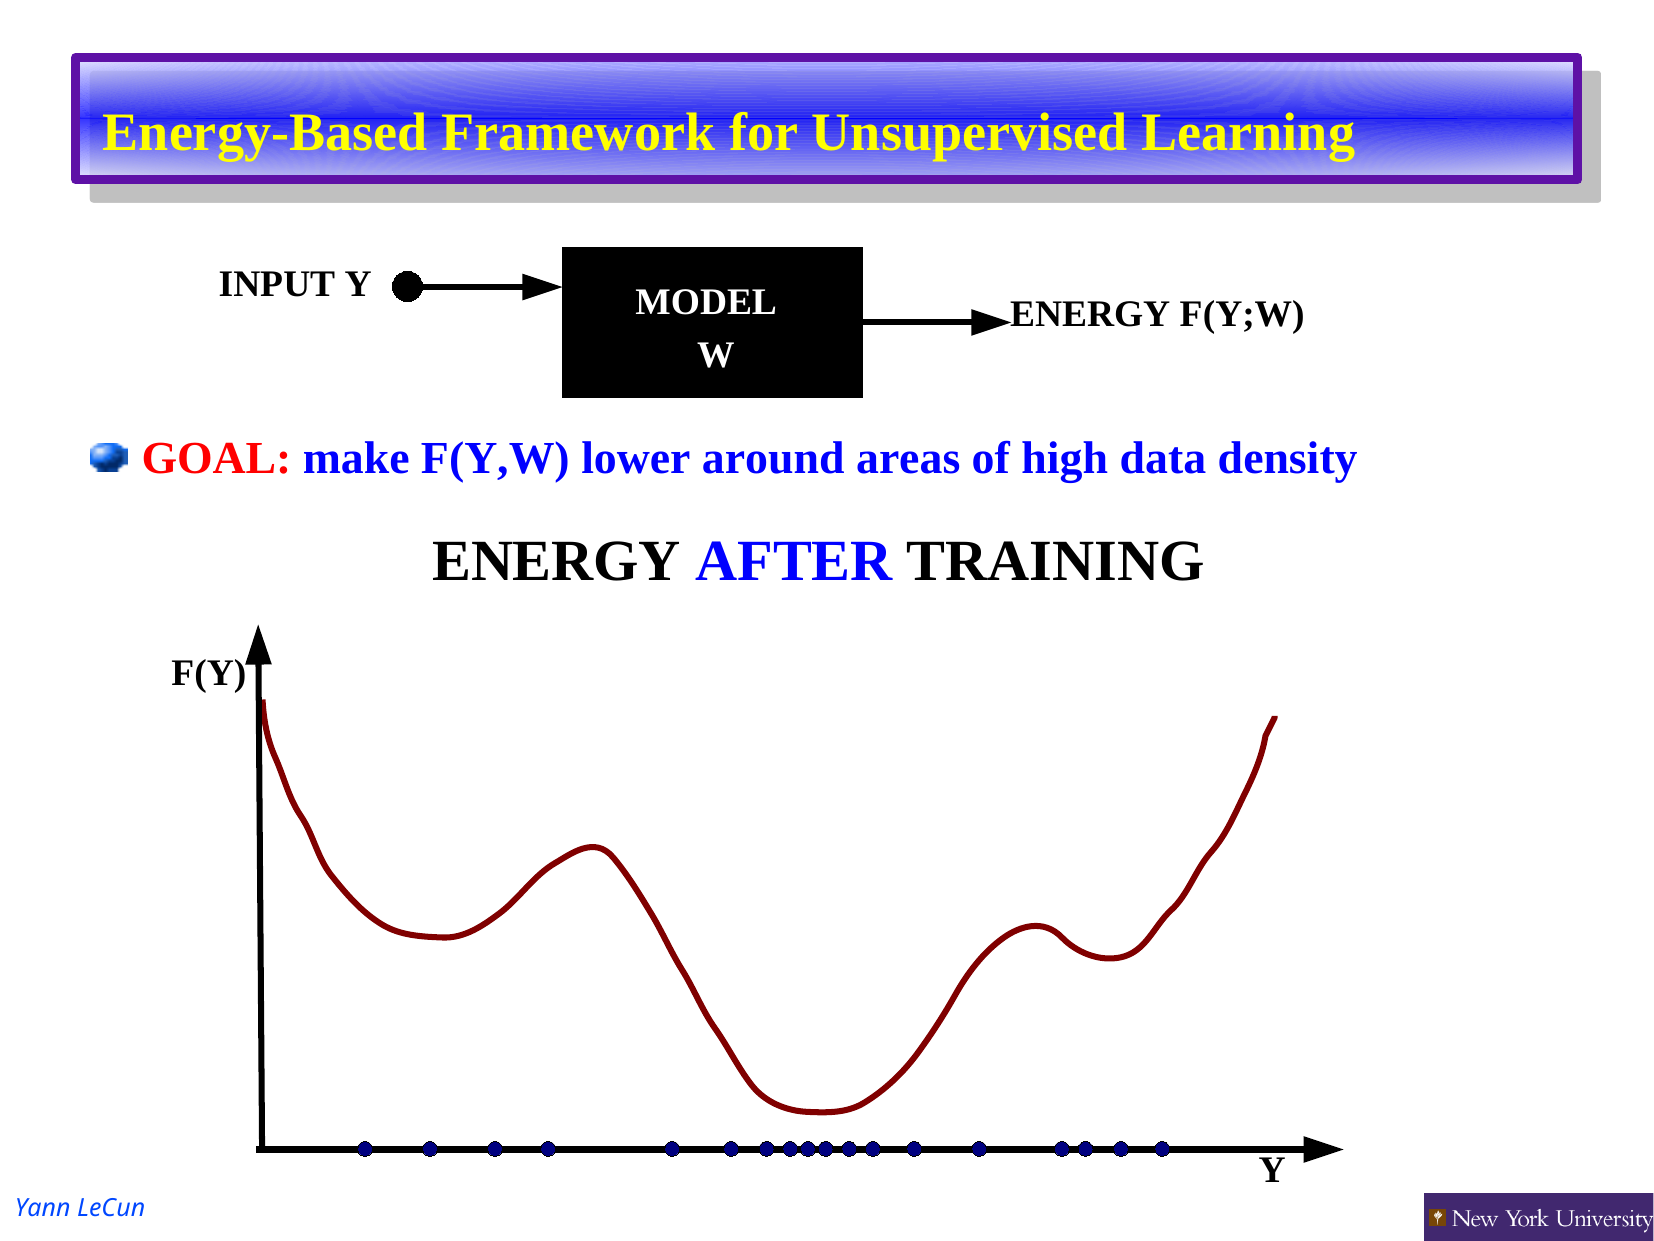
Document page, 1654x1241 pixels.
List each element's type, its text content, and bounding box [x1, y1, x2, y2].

text_box [723, 1141, 739, 1157]
picture [1424, 1193, 1654, 1241]
text_box [562, 247, 863, 398]
text_box [1077, 1141, 1094, 1157]
text_box F(Y) [171, 651, 284, 714]
text_box [841, 1141, 857, 1157]
text_box [422, 1141, 438, 1157]
text_box [800, 1141, 816, 1157]
text_box [865, 1141, 881, 1157]
text_box [487, 1141, 503, 1157]
text_box [1113, 1141, 1129, 1157]
text_box [1154, 1141, 1170, 1157]
title Energy-Based Framework for Unsupervised Learning [75, 57, 1578, 180]
text_box [782, 1141, 798, 1157]
text_box [818, 1141, 834, 1157]
text_box Y [1258, 1149, 1372, 1210]
list GOAL: make F(Y,W) lower around areas of high data density [263, 734, 692, 996]
text_box ENERGY F(Y;W) [1010, 292, 1463, 342]
text_box [759, 1141, 775, 1157]
text_box [1054, 1141, 1070, 1157]
text_box MODEL W [590, 280, 841, 391]
text_box [407, 271, 423, 302]
text_box [906, 1141, 922, 1157]
text_box [357, 1141, 373, 1157]
text_box ENERGY AFTER TRAINING [432, 528, 1445, 605]
list GOAL: make F(Y,W) lower around areas of high data density [90, 432, 1579, 996]
text_box [664, 1141, 680, 1157]
text_box INPUT Y [218, 263, 407, 313]
text_box [971, 1141, 987, 1157]
text_box [540, 1141, 556, 1157]
